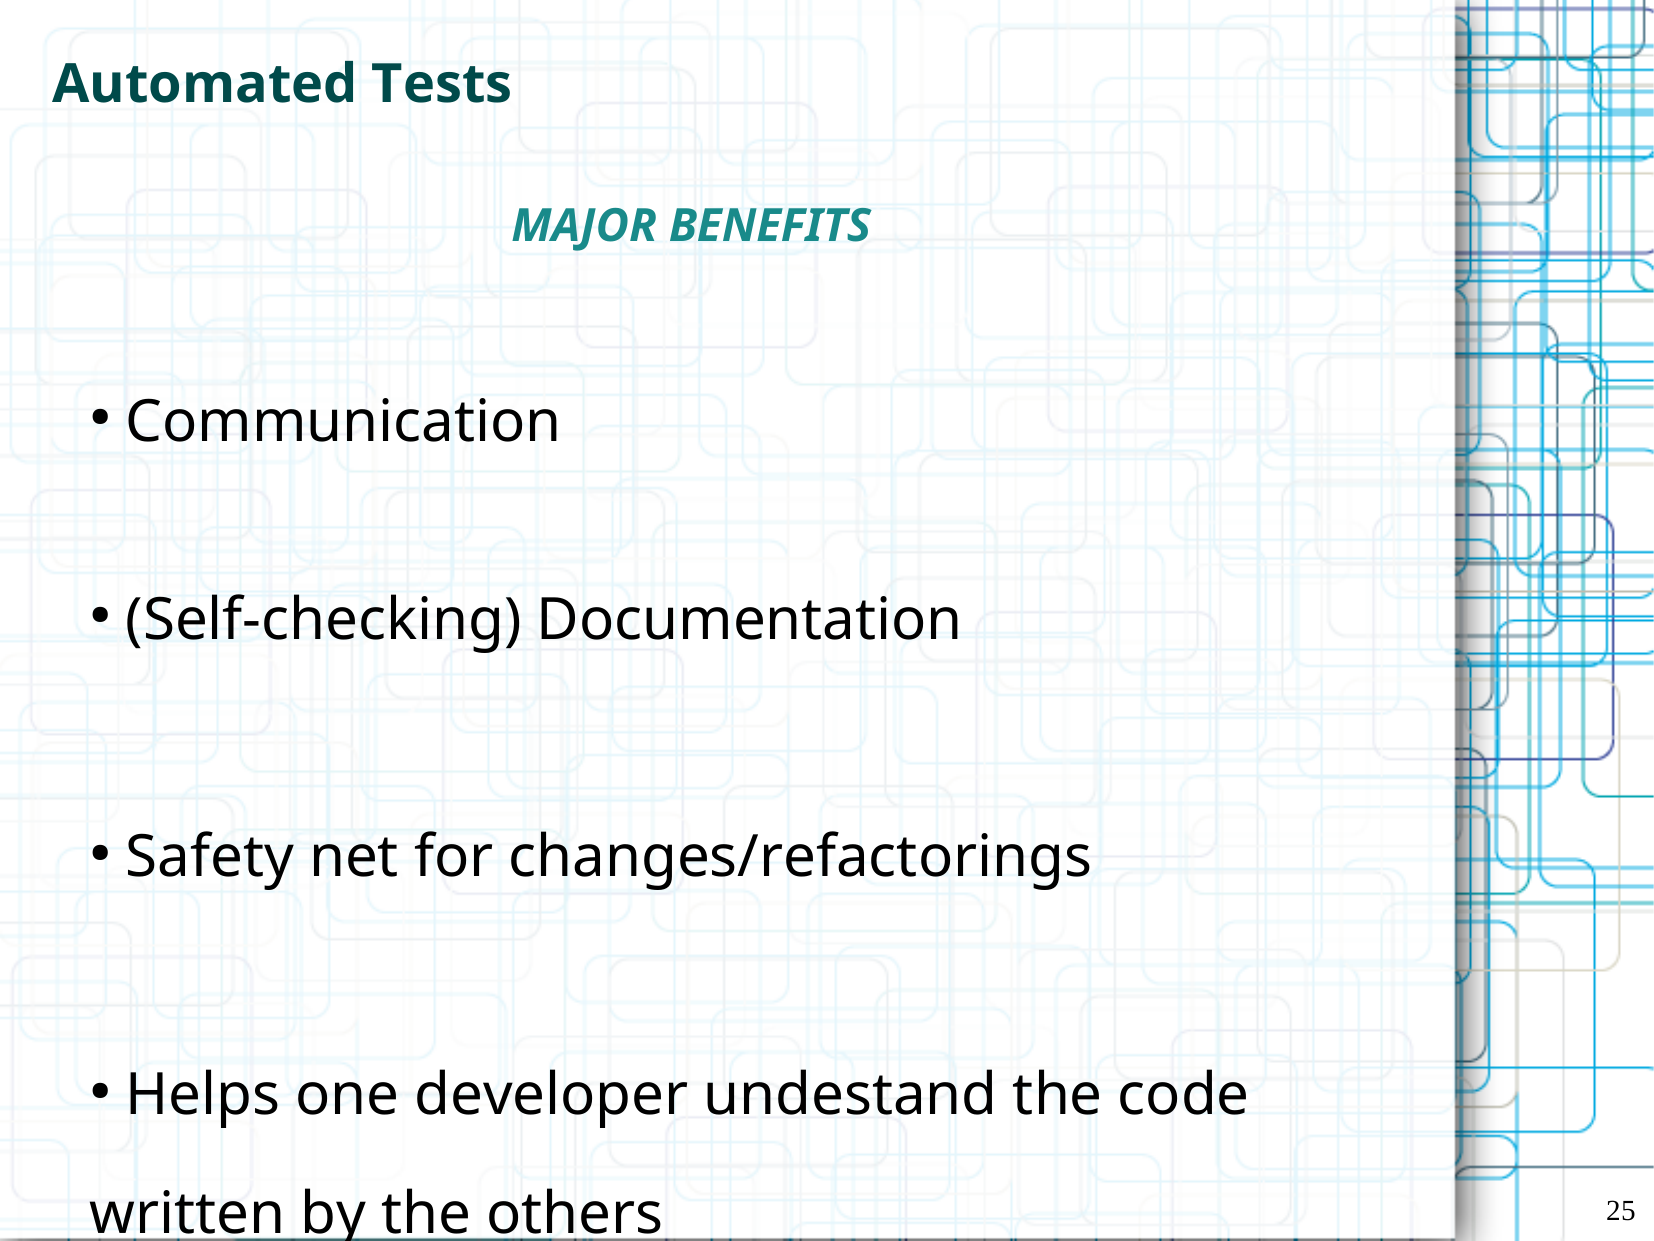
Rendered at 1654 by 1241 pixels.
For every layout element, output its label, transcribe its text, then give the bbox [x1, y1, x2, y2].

text_box MAJOR BENEFITS [295, 185, 1088, 252]
picture [0, 0, 1654, 1241]
text_box Automated Tests [37, 37, 975, 174]
text_box Communication (Self-checking) Documentation Safety net for changes/refactorings Helps one developer undestand the code written by the others [75, 331, 1313, 1152]
